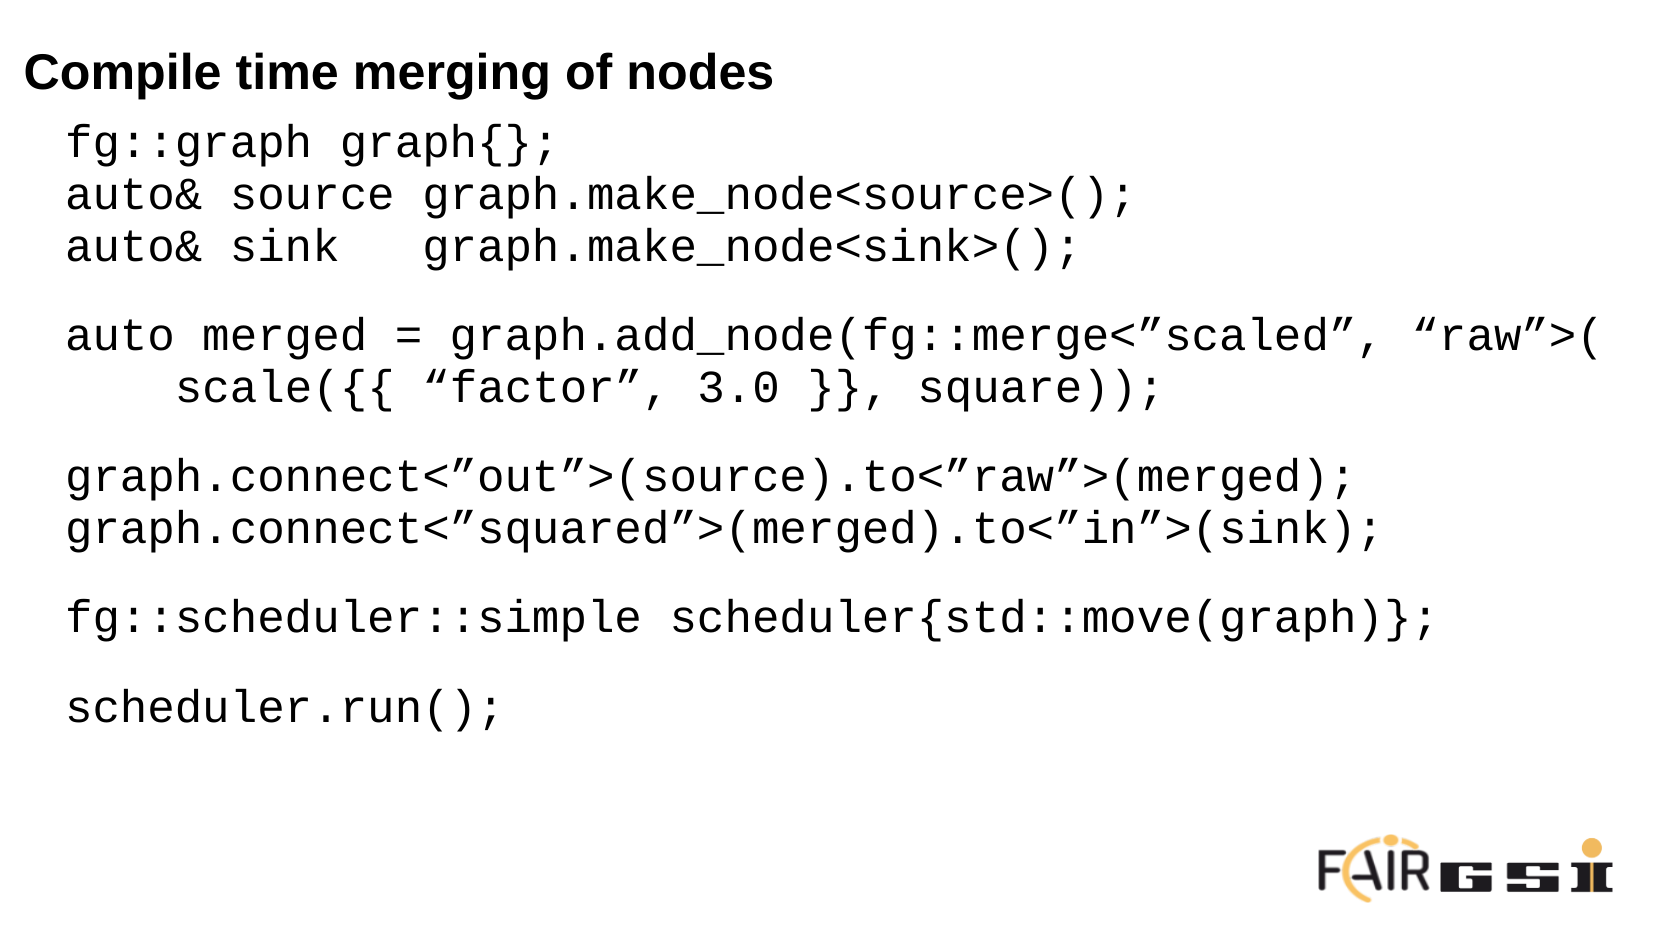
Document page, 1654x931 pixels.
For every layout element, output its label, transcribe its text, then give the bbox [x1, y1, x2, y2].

title Compile time merging of nodes [23, 5, 1638, 139]
text_box fg::graph graph{}; auto& source graph.make_node<source>(); auto& sink graph.make_node<sink>(); auto merged = graph.add_node(fg::merge<”scaled”, “raw”>( scale({{ “factor”, 3.0 }}, square)); graph.connect<”out”>(source).to<”raw”>(merged); graph.connect<”squared”>(merged).to<”in”>(sink); fg::scheduler::simple scheduler{std::move(graph)}; scheduler.run(); [50, 112, 1630, 871]
picture [1439, 871, 1615, 895]
picture [1318, 871, 1430, 904]
